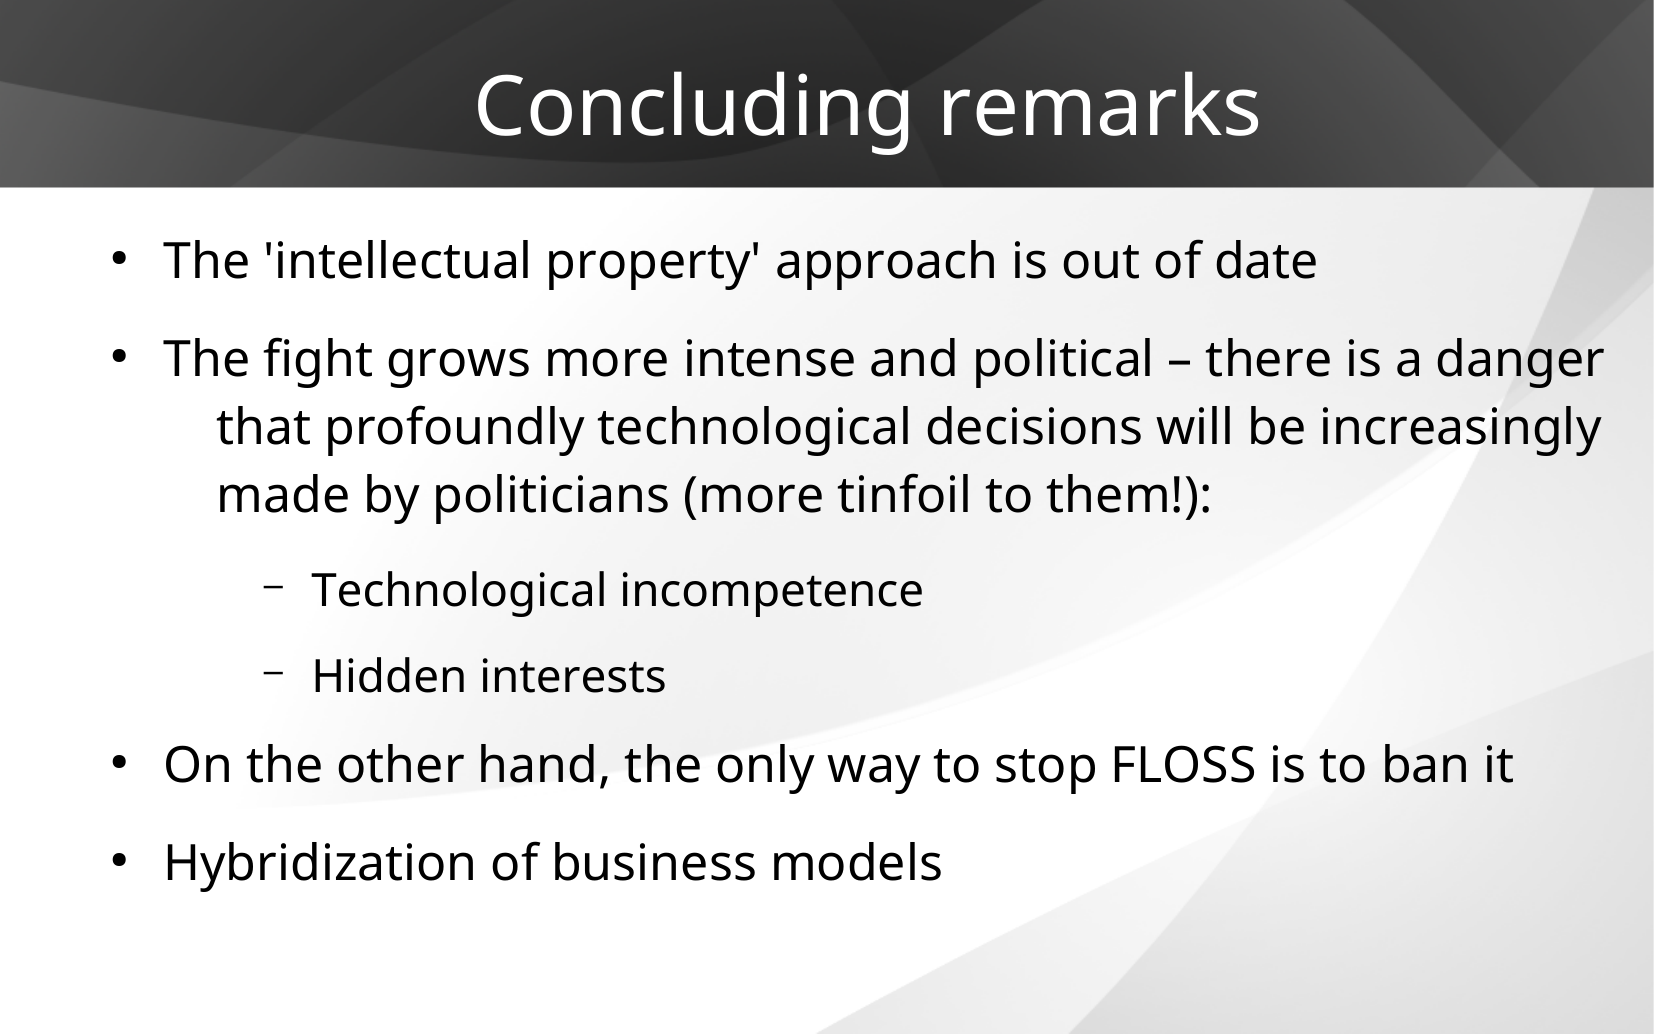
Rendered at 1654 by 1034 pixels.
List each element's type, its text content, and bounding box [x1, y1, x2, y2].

title Concluding remarks [124, 0, 1613, 208]
picture [0, 0, 1654, 1034]
list The 'intellectual property' approach is out of date The fight grows more intense and political – there is a danger that profoundly technological decisions will be increasingly made by politicians (more tinfoil to them!): Technological incompetence Hidden interests On the other hand, the only way to stop FLOSS is to ban it Hybridization of business models [75, 225, 1613, 1013]
